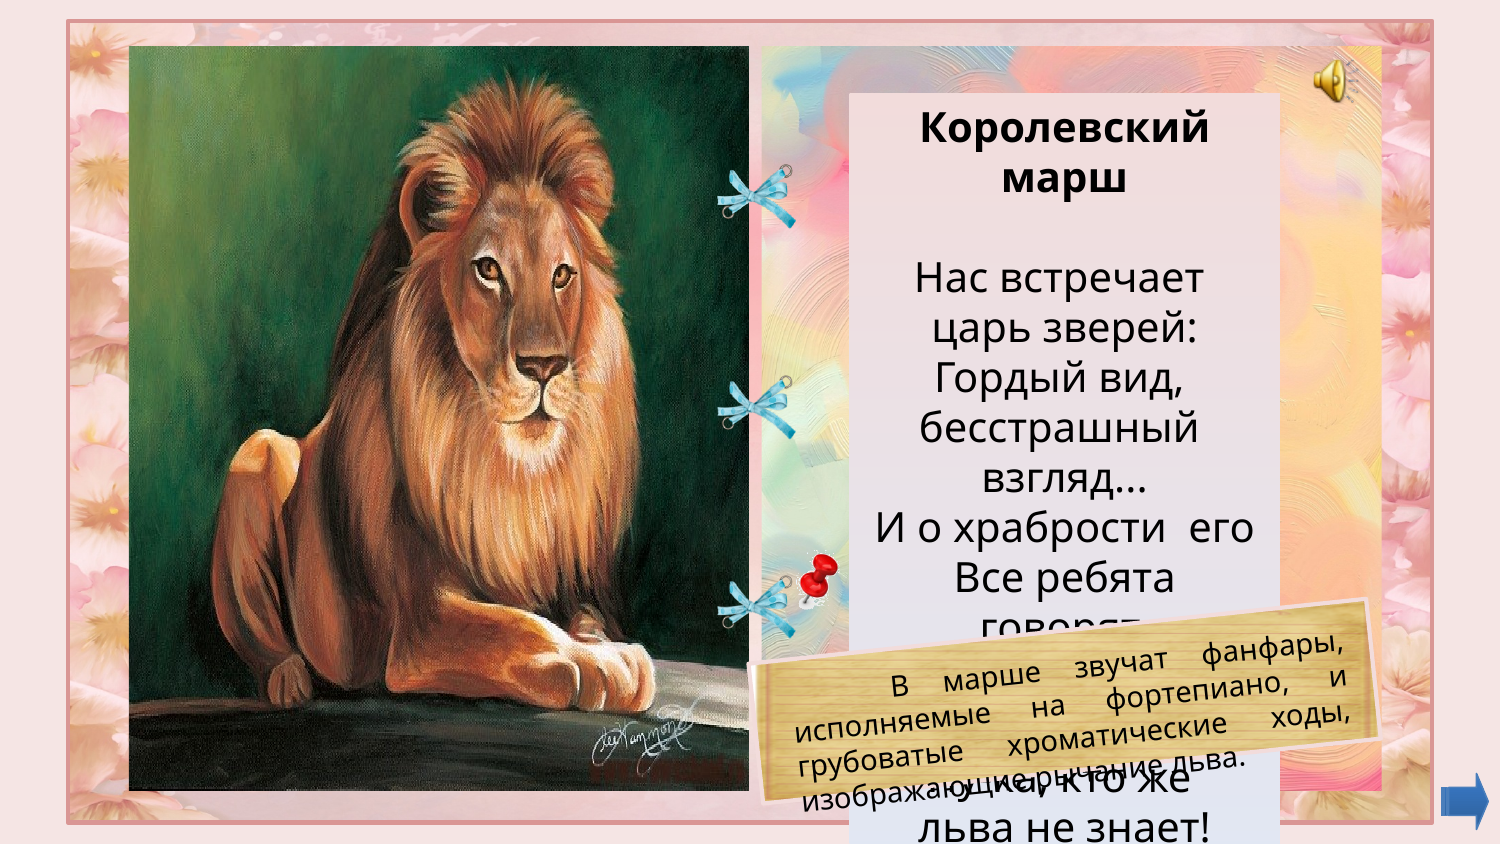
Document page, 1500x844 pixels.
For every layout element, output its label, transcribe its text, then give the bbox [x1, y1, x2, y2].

text_box [1448, 773, 1489, 830]
picture [1312, 58, 1363, 109]
picture [70, 23, 1430, 821]
text_box Королевский марш Нас встречает царь зверей: Гордый вид, бесстрашный взгляд... И о храбрости его Все ребята говорят. Ветер гриву развивает... Ну-ка, кто же льва не знает! [849, 776, 1280, 844]
text_box Королевский марш Нас встречает царь зверей: Гордый вид, бесстрашный взгляд... И о храбрости его Все ребята говорят. Ветер гриву развивает... Ну-ка, кто же льва не знает! [849, 93, 1280, 653]
text_box [128, 46, 1382, 804]
text_box В марше звучат фанфары, исполняемые на фортепиано, и грубоватые хроматические ходы, изображающие рычание льва. [772, 612, 1372, 828]
